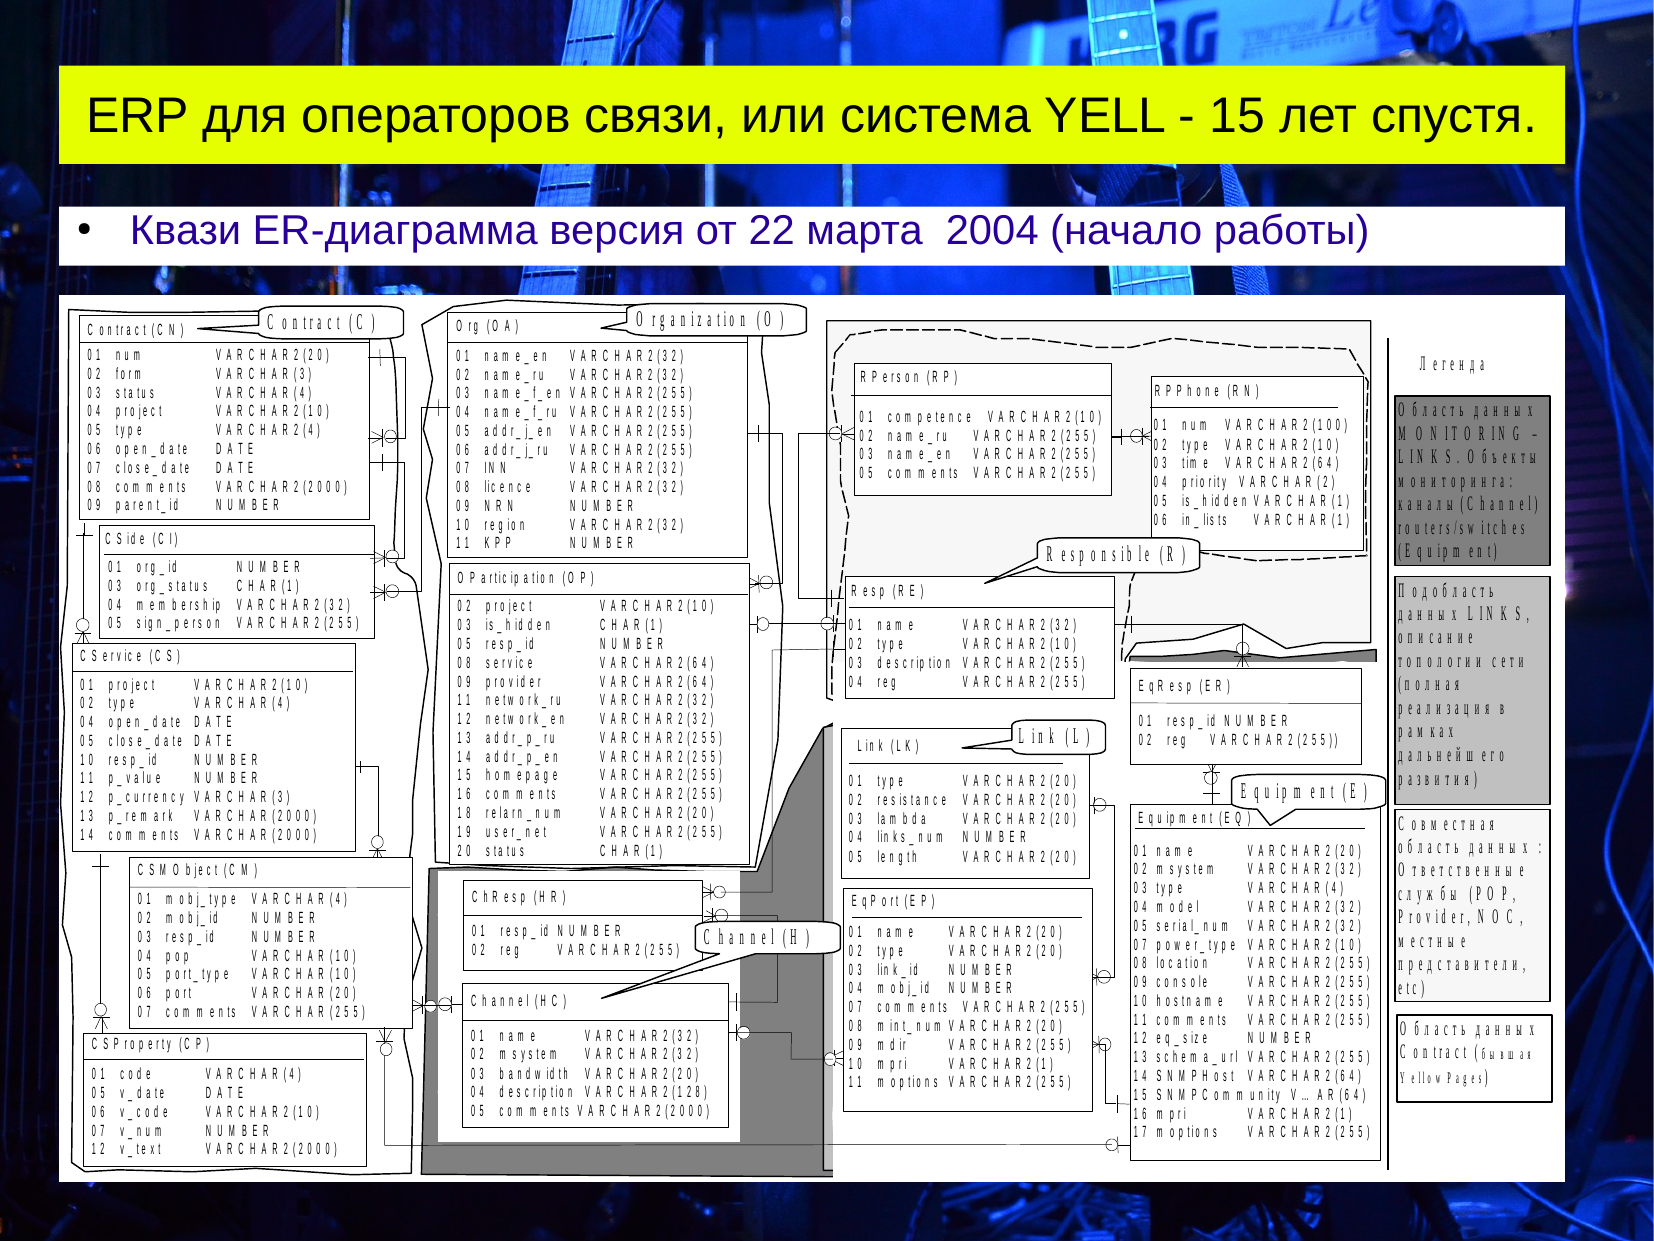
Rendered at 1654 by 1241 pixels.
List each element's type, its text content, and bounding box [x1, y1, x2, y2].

picture [0, 0, 1654, 1241]
title ERP для операторов связи, или система YELL - 15 лет спустя. [59, 65, 1566, 164]
list Квази ER-диаграмма версия от 22 марта 2004 (начало работы) [59, 206, 1565, 266]
